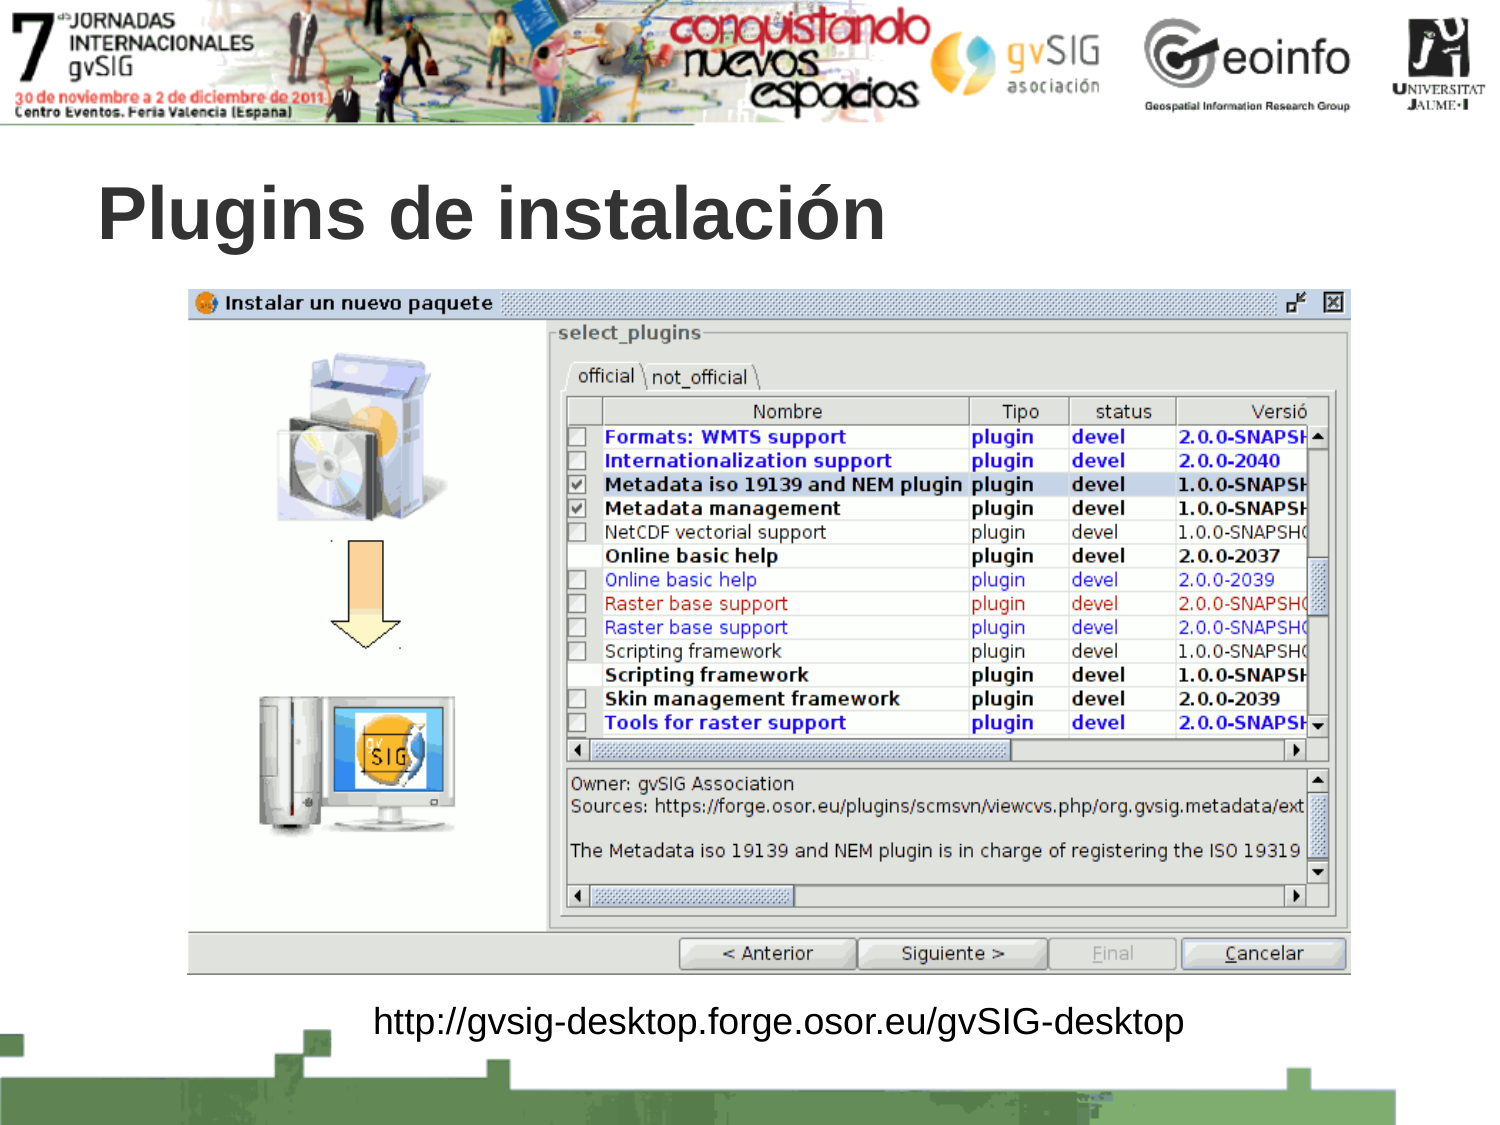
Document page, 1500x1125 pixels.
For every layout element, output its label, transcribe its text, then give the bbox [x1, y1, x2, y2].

picture [0, 0, 1500, 1125]
text_box http://gvsig-desktop.forge.osor.eu/gvSIG-desktop [358, 993, 1201, 1051]
title Plugins de instalación [97, 155, 1401, 273]
